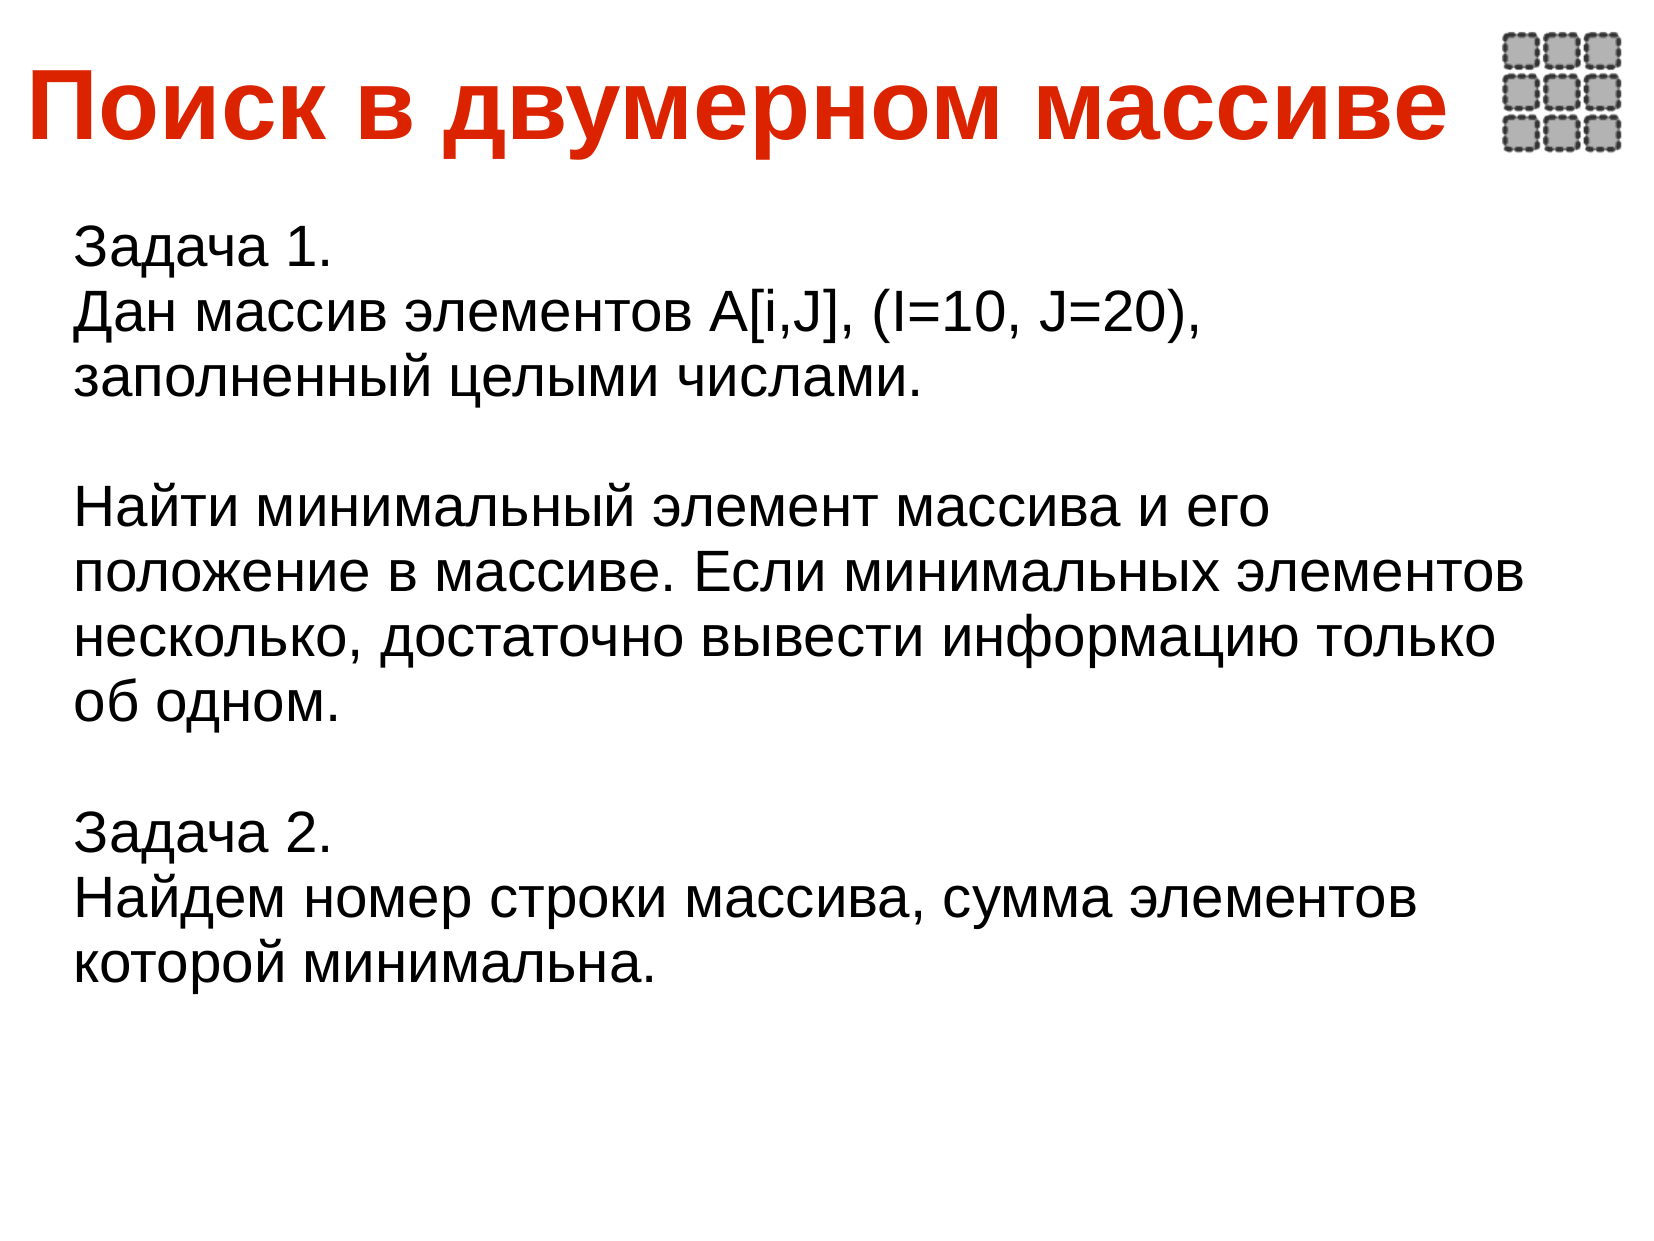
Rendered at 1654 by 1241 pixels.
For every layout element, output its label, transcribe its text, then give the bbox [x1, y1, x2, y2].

picture [1499, 29, 1625, 155]
text_box Задача 1. Дан массив элементов A[i,J], (I=10, J=20), заполненный целыми числами. Найти минимальный элемент массива и его положение в массиве. Если минимальных элементов несколько, достаточно вывести информацию только об одном. Задача 2. Найдем номер строки массива, сумма элементов которой минимальна. [59, 206, 1565, 1241]
text_box Поиск в двумерном массиве [11, 41, 1607, 168]
